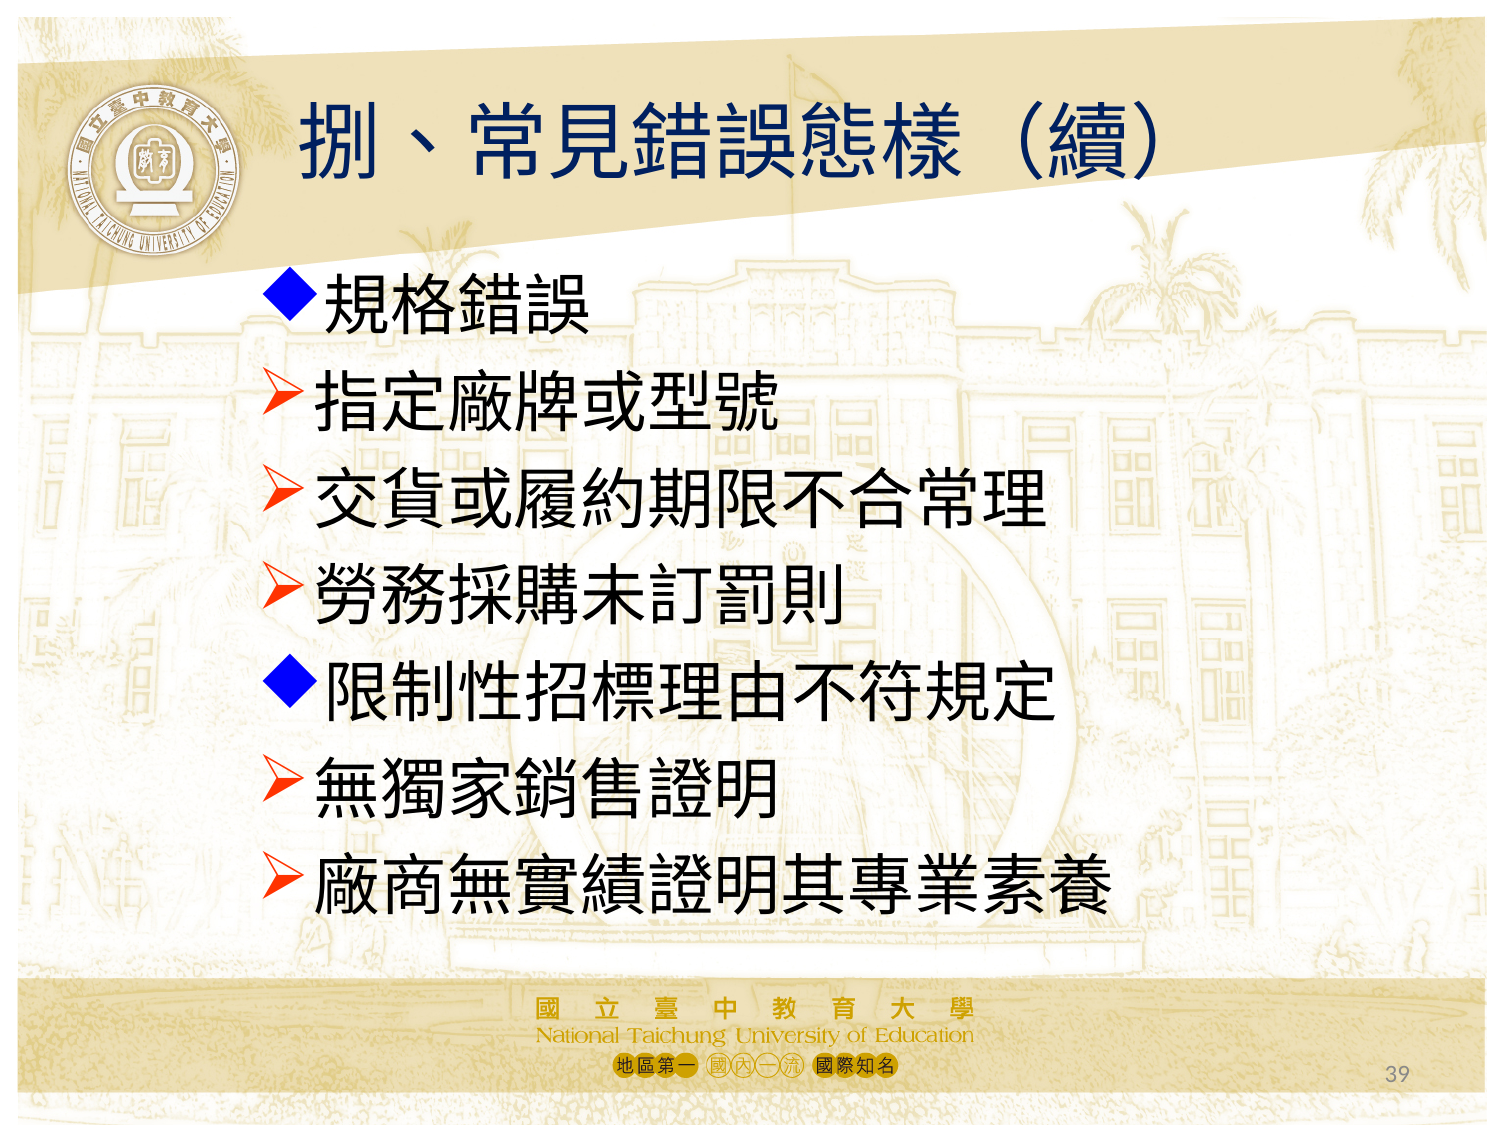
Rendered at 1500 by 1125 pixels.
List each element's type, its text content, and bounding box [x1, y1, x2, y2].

list 規格錯誤 指定廠牌或型號 交貨或履約期限不合常理 勞務採購未訂罰則 限制性招標理由不符規定 無獨家銷售證明 廠商無實績證明其專業素養 [242, 255, 1341, 1005]
title 捌、常見錯誤態樣（續） [253, 45, 1258, 233]
picture [0, 0, 1500, 1125]
text_box <編號> [1074, 1042, 1426, 1103]
